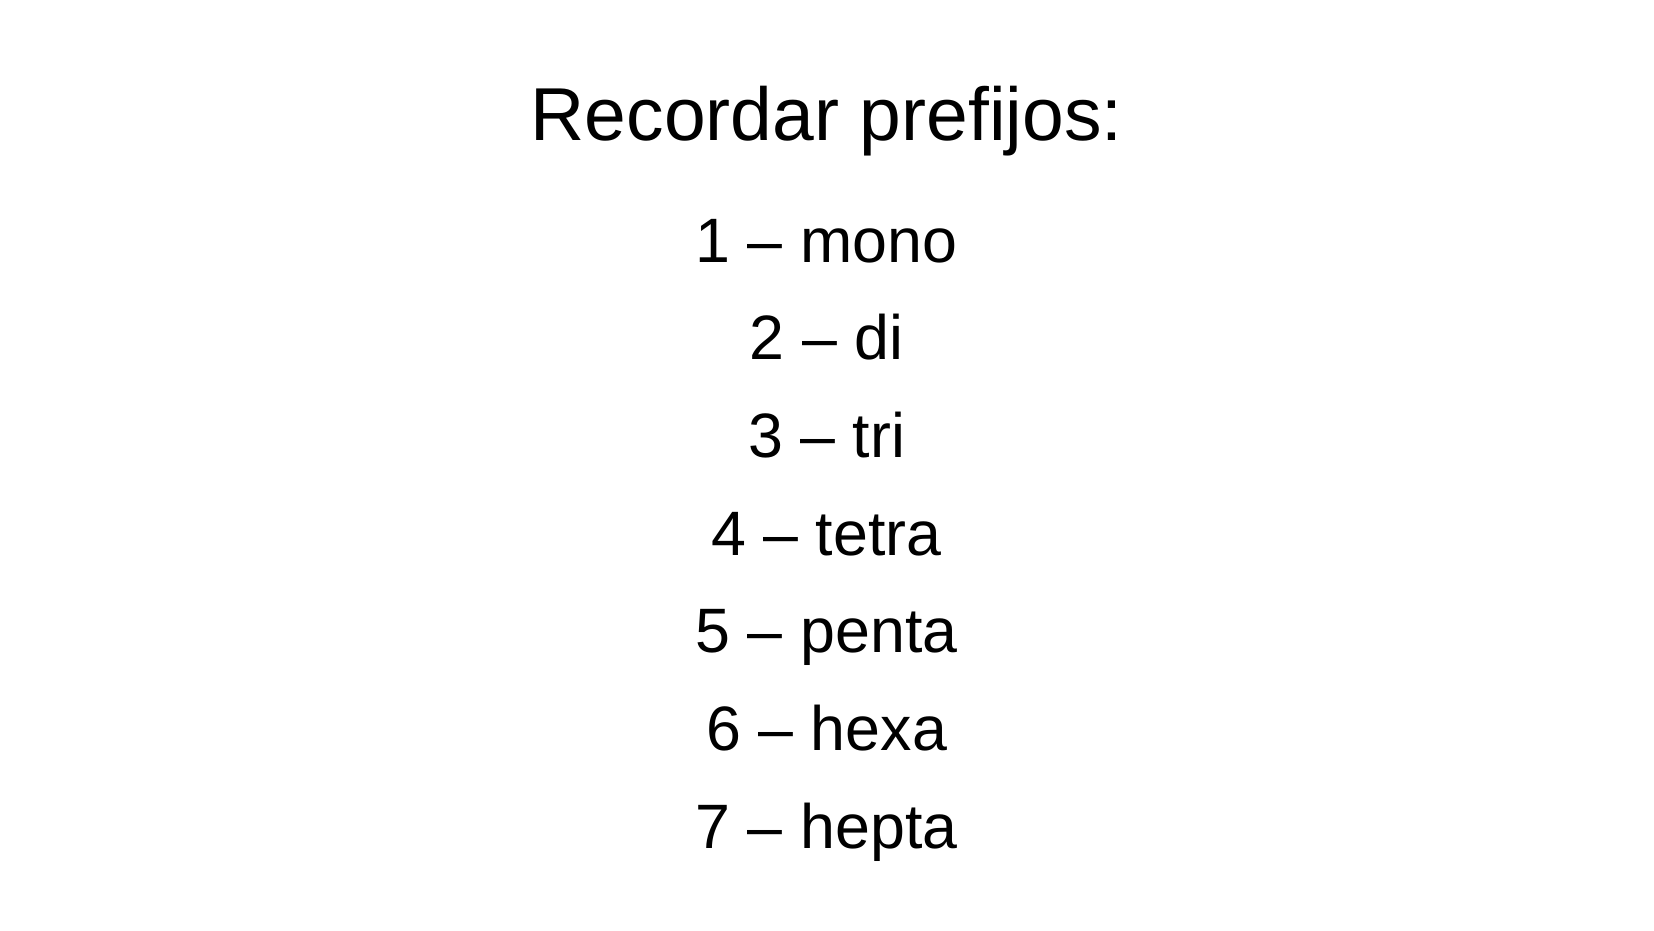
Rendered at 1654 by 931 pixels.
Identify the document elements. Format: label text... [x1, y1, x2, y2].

list 1 – mono 2 – di 3 – tri 4 – tetra 5 – penta 6 – hexa 7 – hepta [442, 204, 1211, 863]
title Recordar prefijos: [82, 37, 1571, 193]
